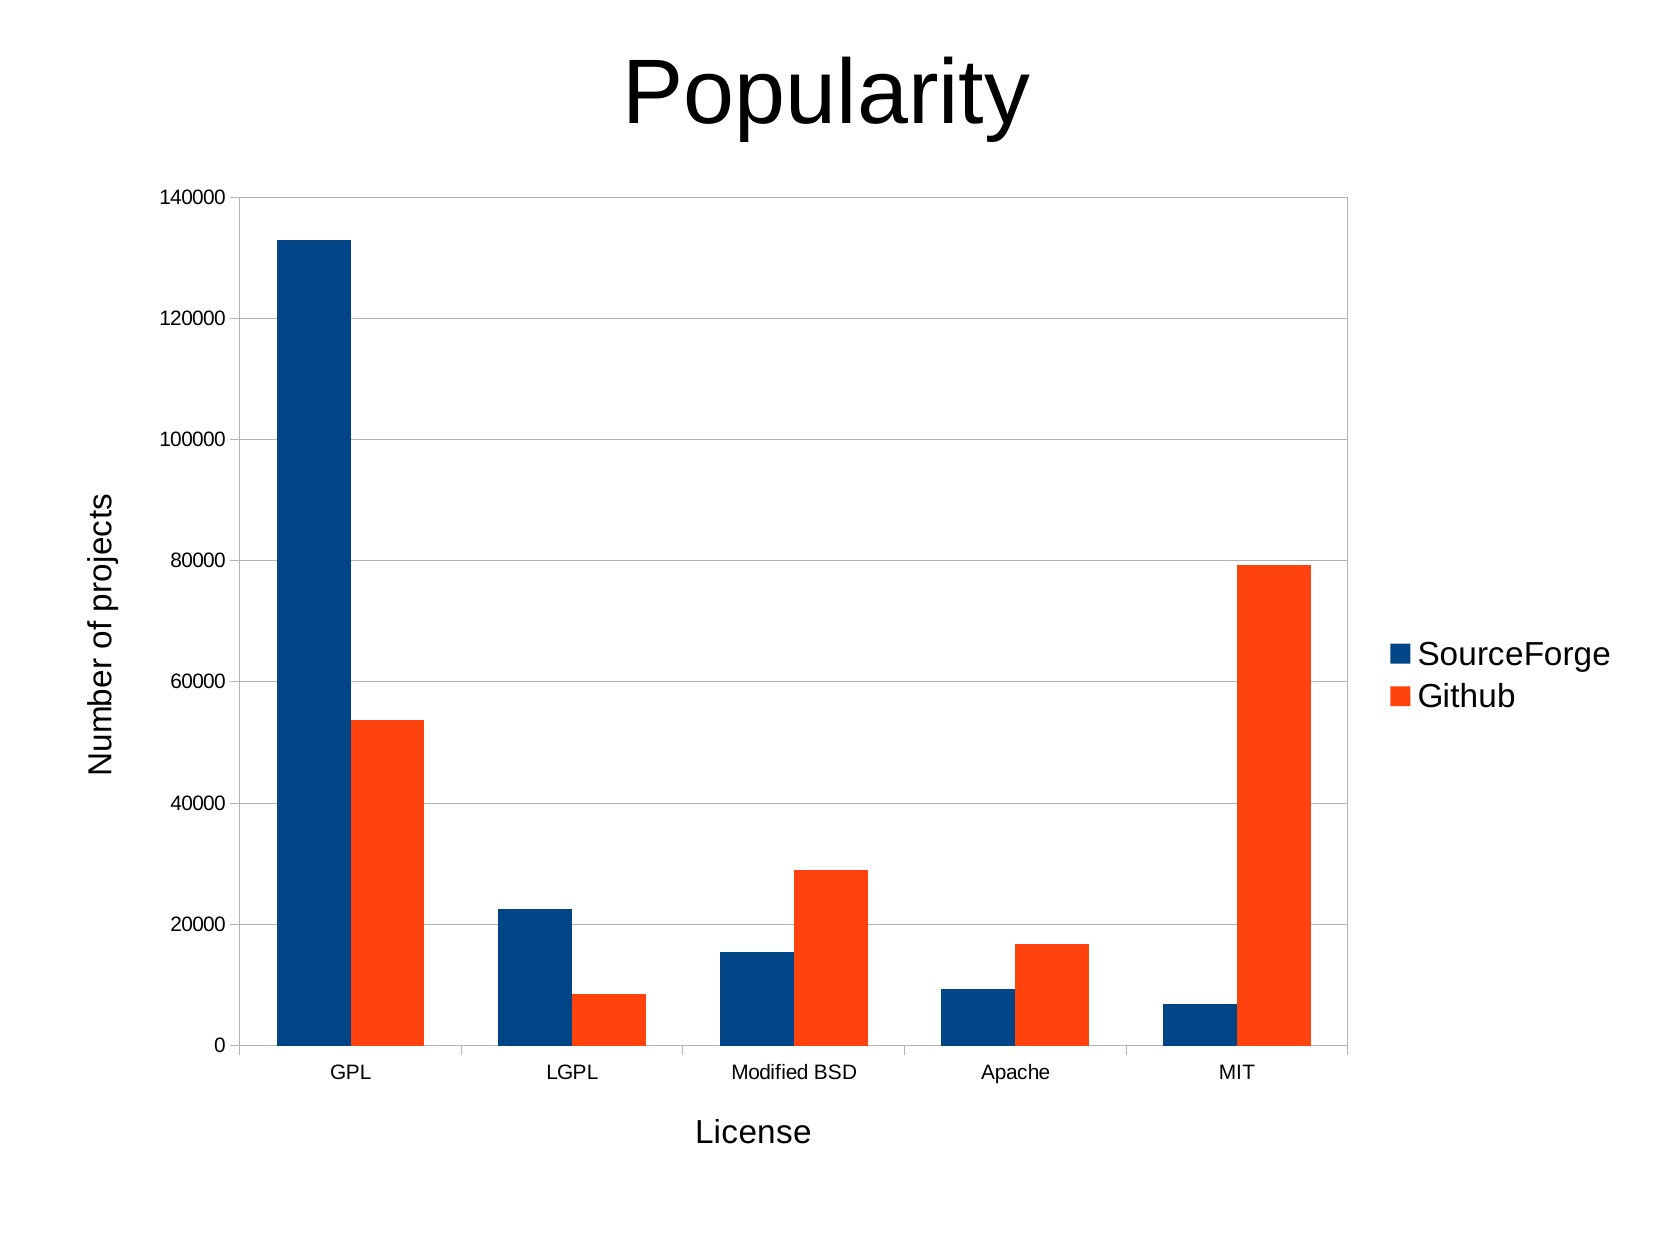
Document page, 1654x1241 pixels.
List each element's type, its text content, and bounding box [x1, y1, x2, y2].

title Popularity [82, 49, 1571, 136]
chart [45, 165, 1636, 1186]
